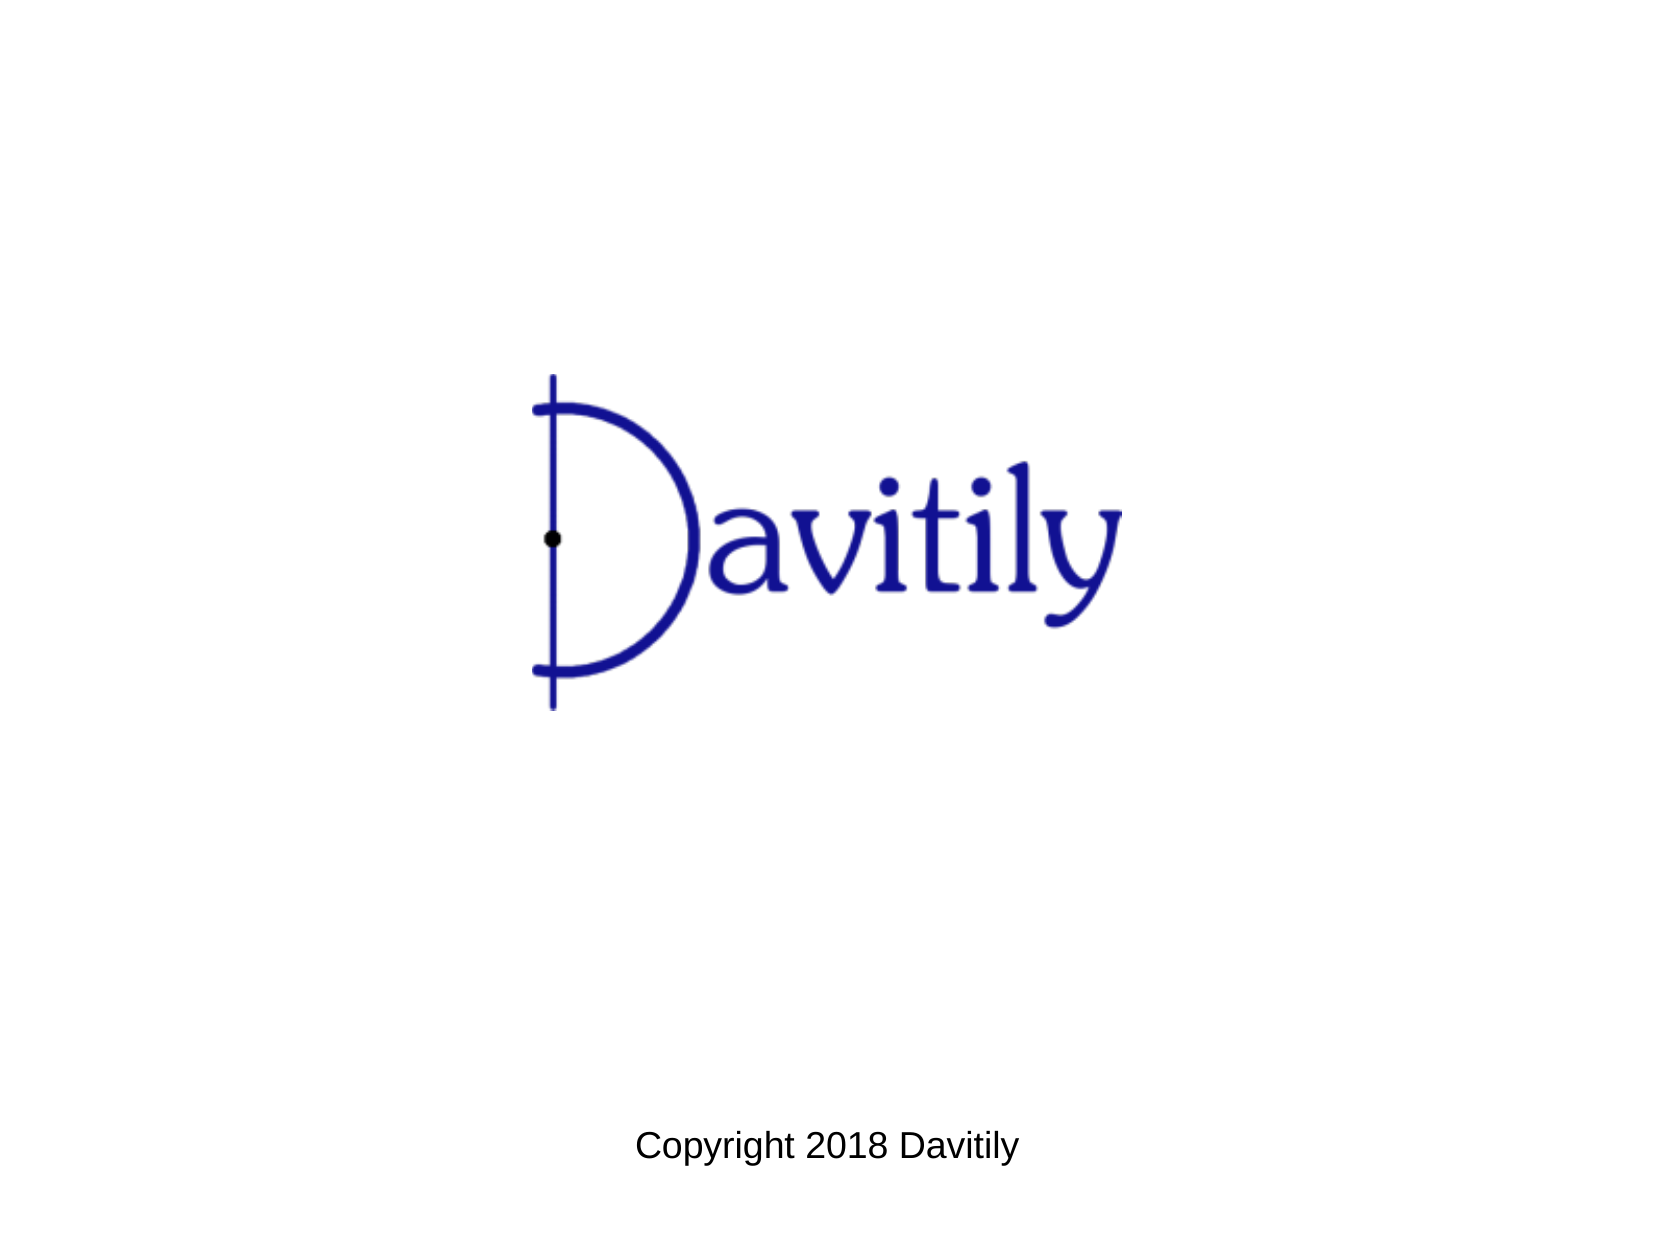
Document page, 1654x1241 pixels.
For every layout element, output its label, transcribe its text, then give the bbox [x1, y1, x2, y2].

text_box Copyright 2018 Davitily [620, 1117, 1035, 1175]
picture [532, 374, 1122, 711]
